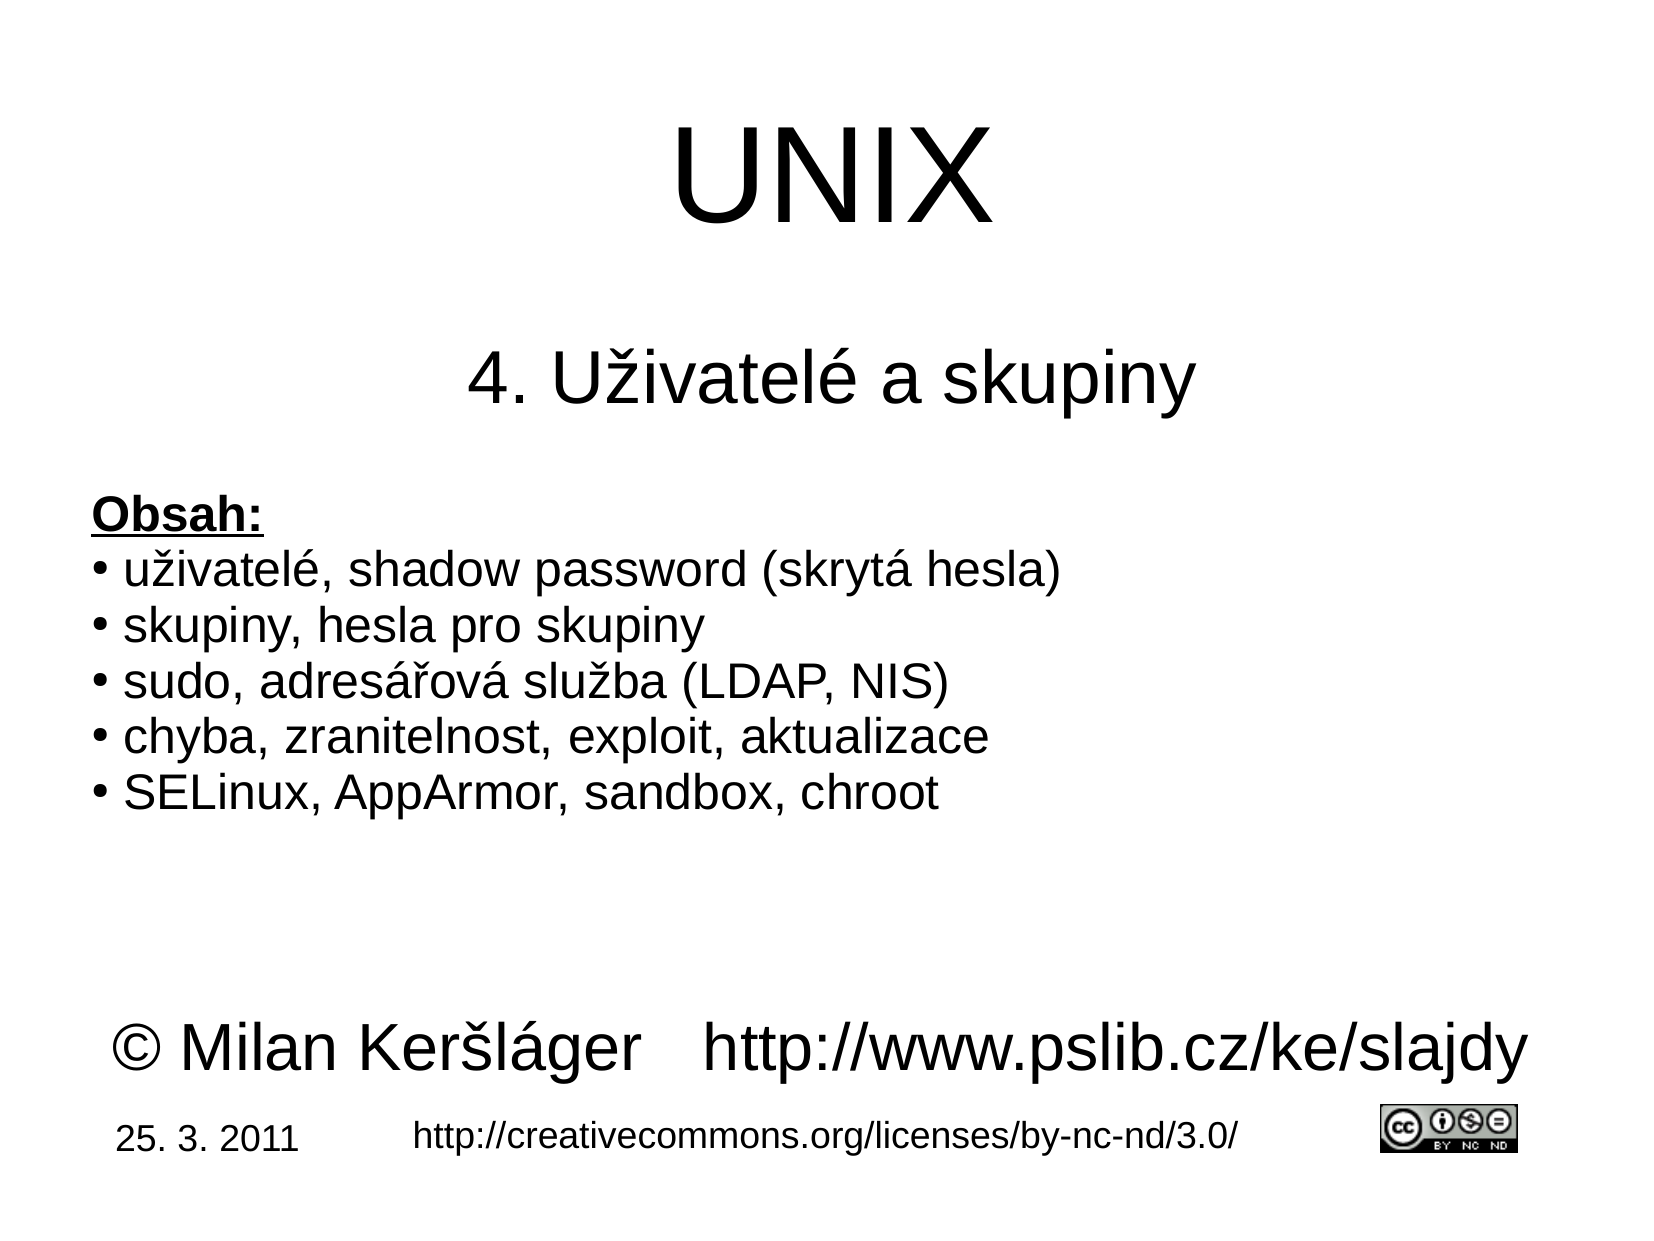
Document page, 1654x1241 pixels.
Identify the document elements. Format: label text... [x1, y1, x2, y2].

text_box http://creativecommons.org/licenses/by-nc-nd/3.0/ [339, 1107, 1313, 1165]
text_box Obsah: uživatelé, shadow password (skrytá hesla) skupiny, hesla pro skupiny sudo, adresářová služba (LDAP, NIS) chyba, zranitelnost, exploit, aktualizace SELinux, AppArmor, sandbox, chroot [76, 478, 1583, 829]
title UNIX 4. Uživatelé a skupiny [88, 56, 1577, 461]
list © Milan Keršláger http://www.pslib.cz/ke/slajdy [76, 1009, 1565, 1087]
text_box 25.3.2011 [100, 1110, 337, 1168]
picture [1380, 1104, 1518, 1153]
